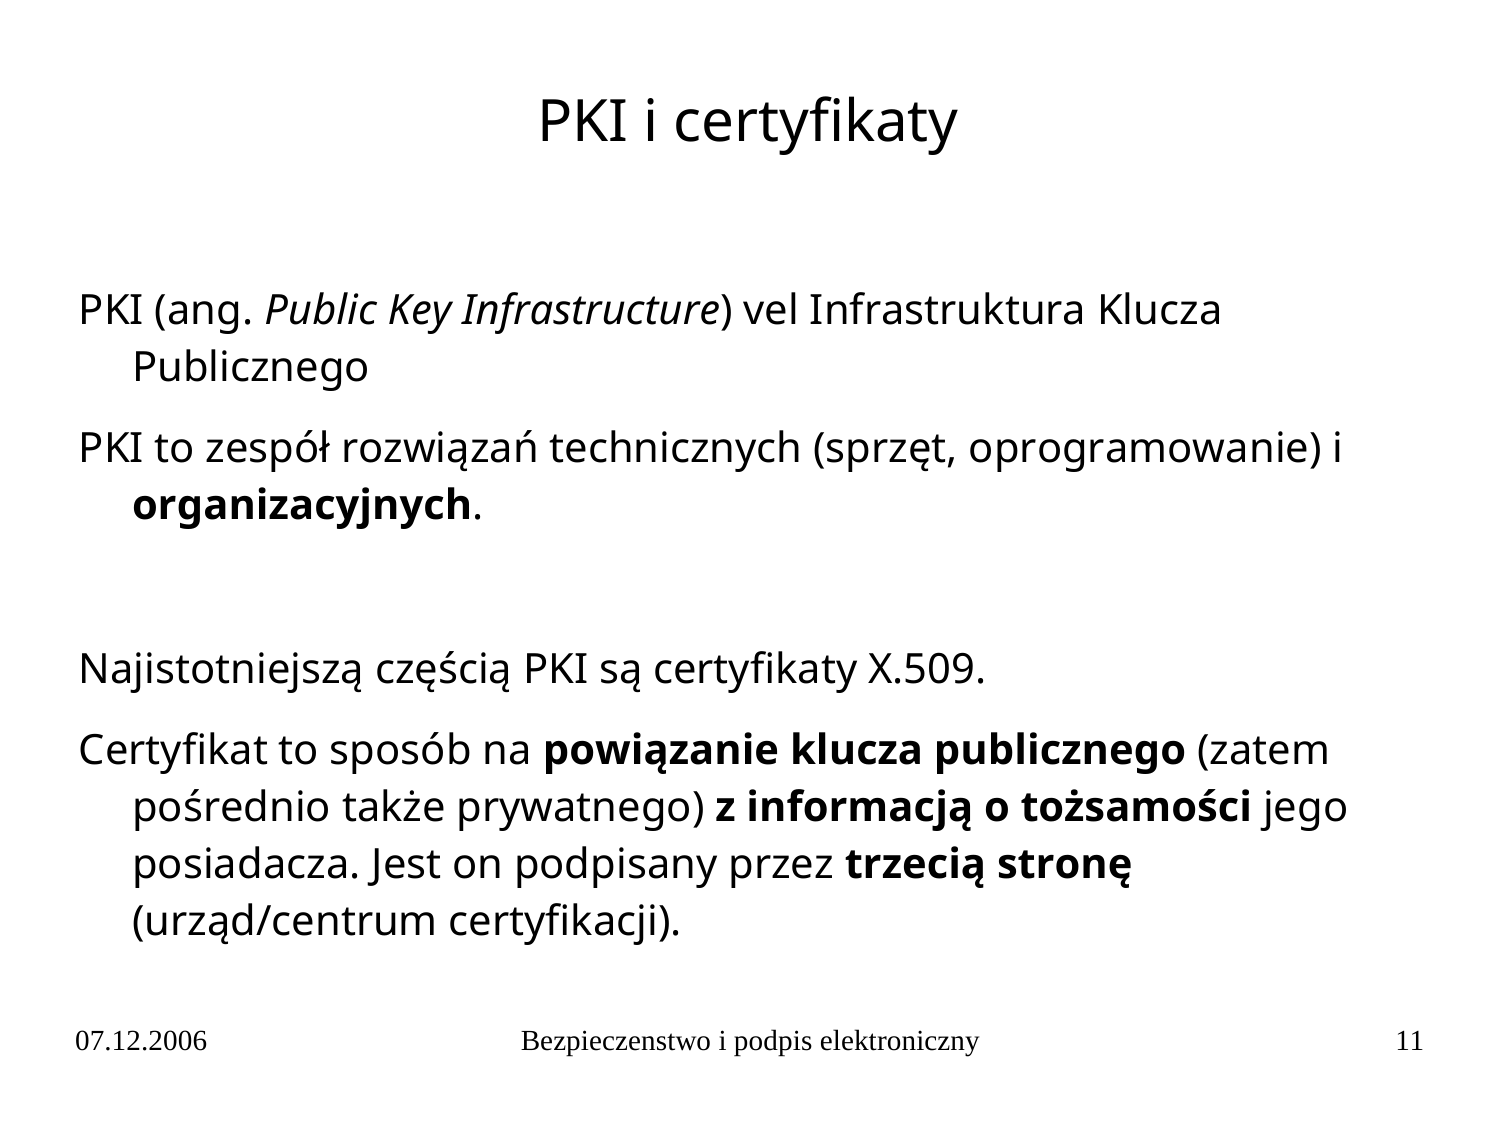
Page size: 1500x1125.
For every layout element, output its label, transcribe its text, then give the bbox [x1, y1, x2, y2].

list PKI (ang. Public Key Infrastructure) vel Infrastruktura Klucza Publicznego PKI to zespół rozwiązań technicznych (sprzęt, oprogramowanie) i organizacyjnych. Najistotniejszą częścią PKI są certyfikaty X.509. Certyfikat to sposób na powiązanie klucza publicznego (zatem pośrednio także prywatnego) z informacją o tożsamości jego posiadacza. Jest on podpisany przez trzecią stronę (urząd/centrum certyfikacji). [61, 279, 1448, 969]
title PKI i certyfikaty [59, 60, 1437, 178]
